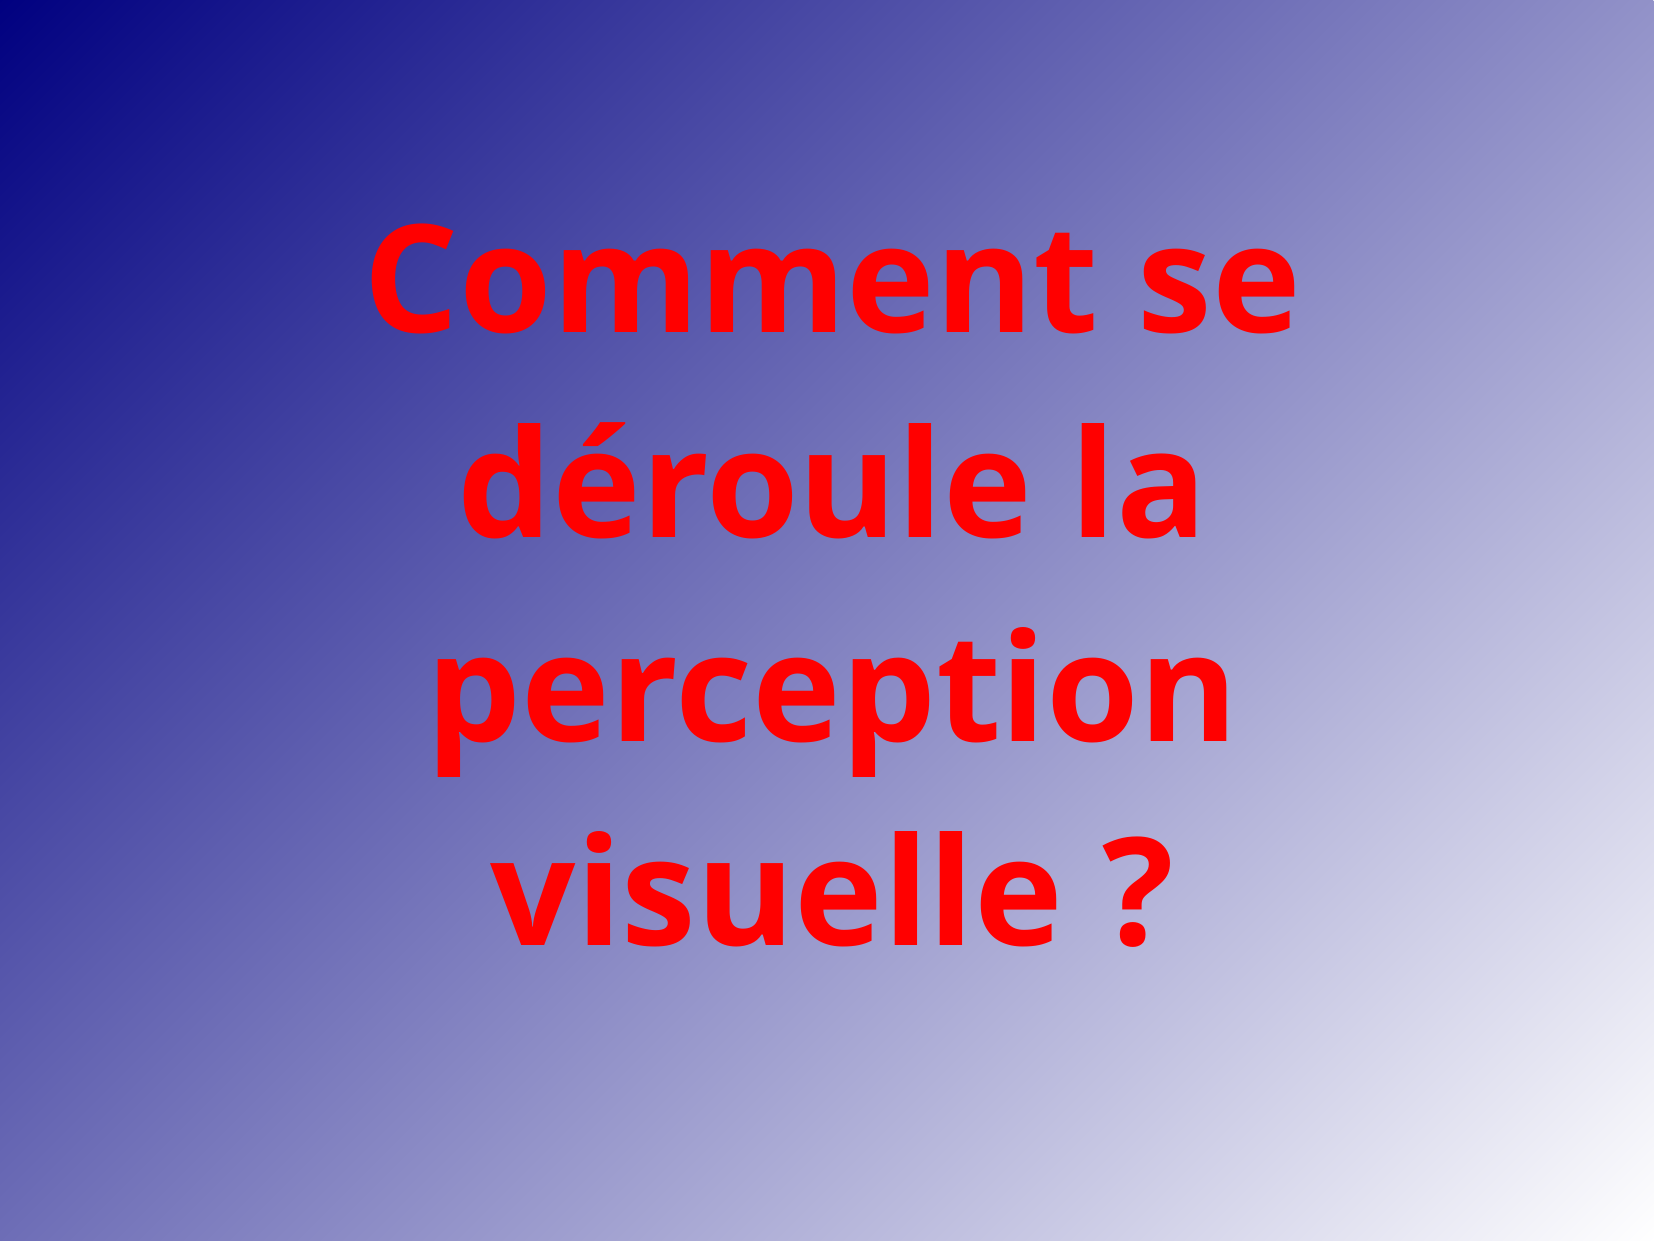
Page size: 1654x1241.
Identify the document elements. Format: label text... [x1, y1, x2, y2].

subtitle Comment se déroule la perception visuelle ? [88, 59, 1577, 1104]
